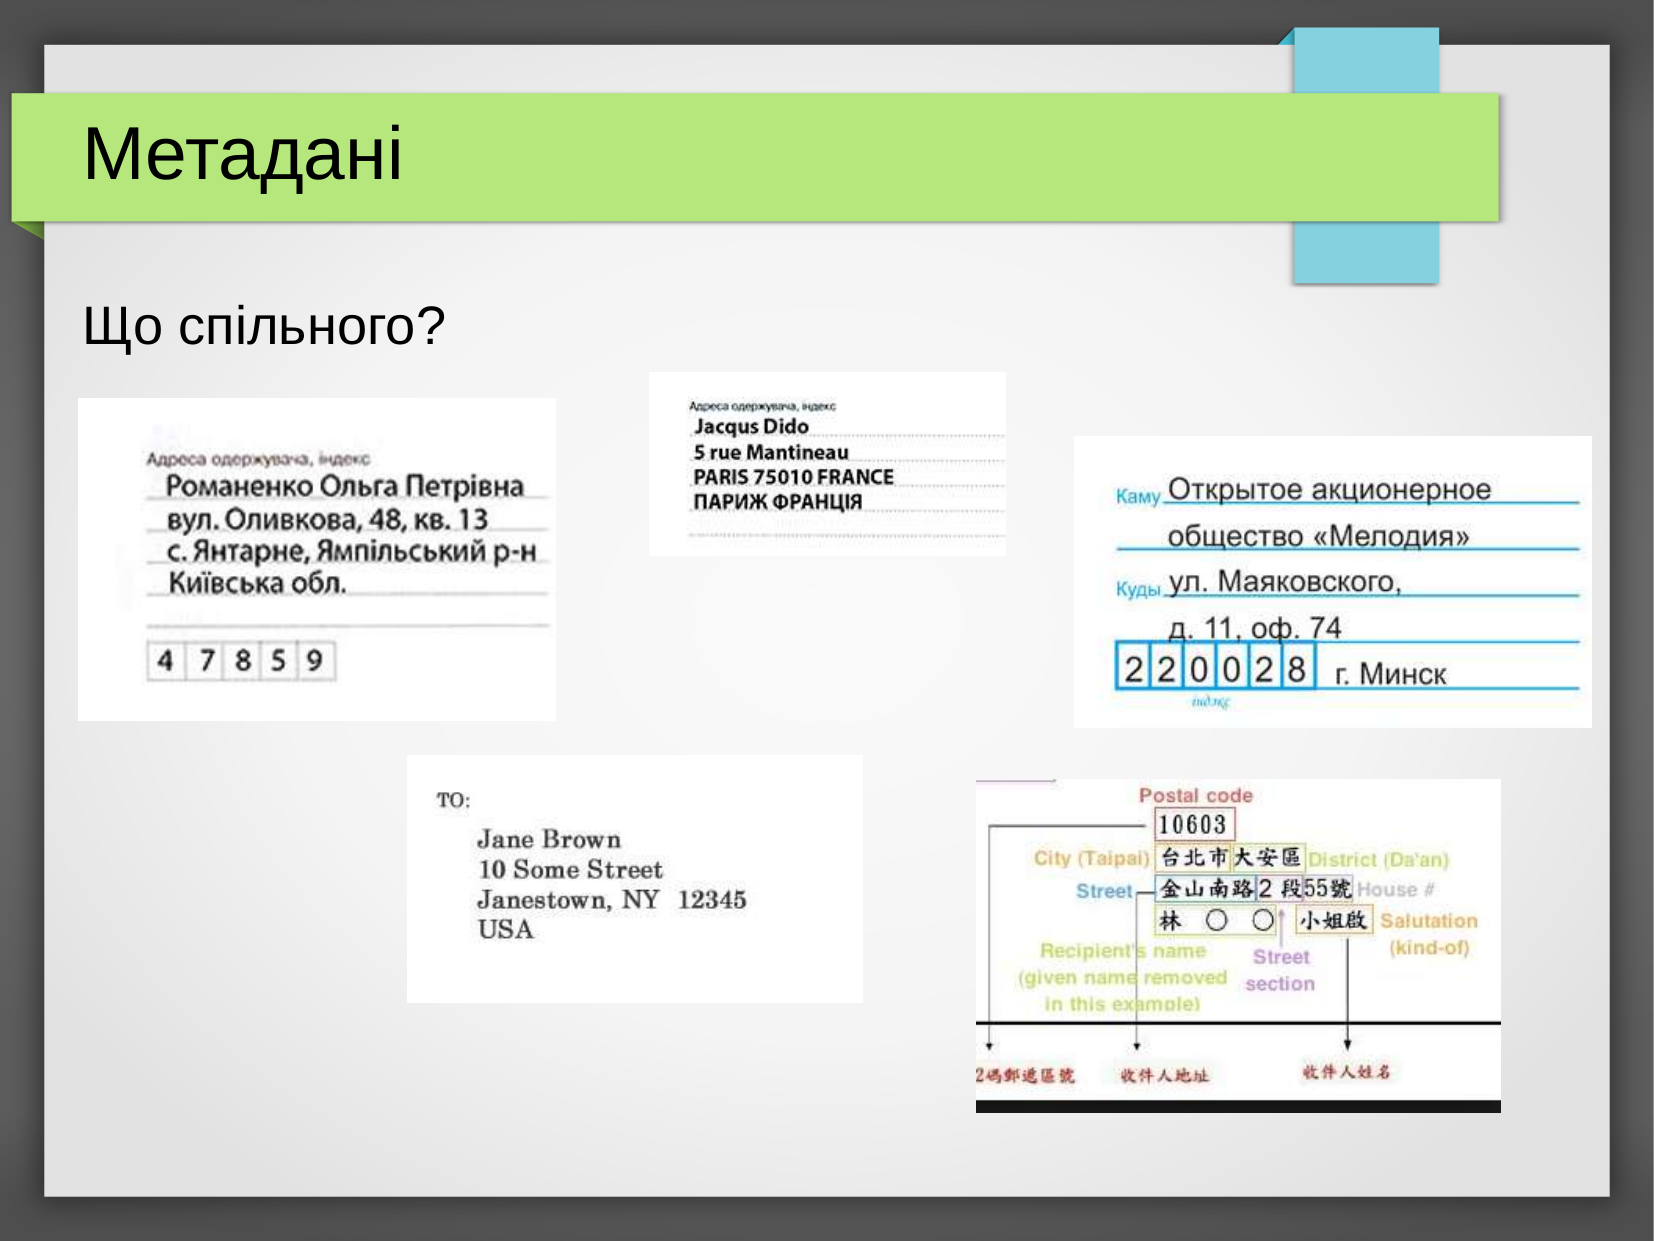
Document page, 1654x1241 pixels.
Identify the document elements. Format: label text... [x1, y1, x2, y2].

list Що спільного? [82, 295, 1571, 1015]
picture [0, 0, 1654, 1241]
title Метадані [82, 94, 1264, 213]
